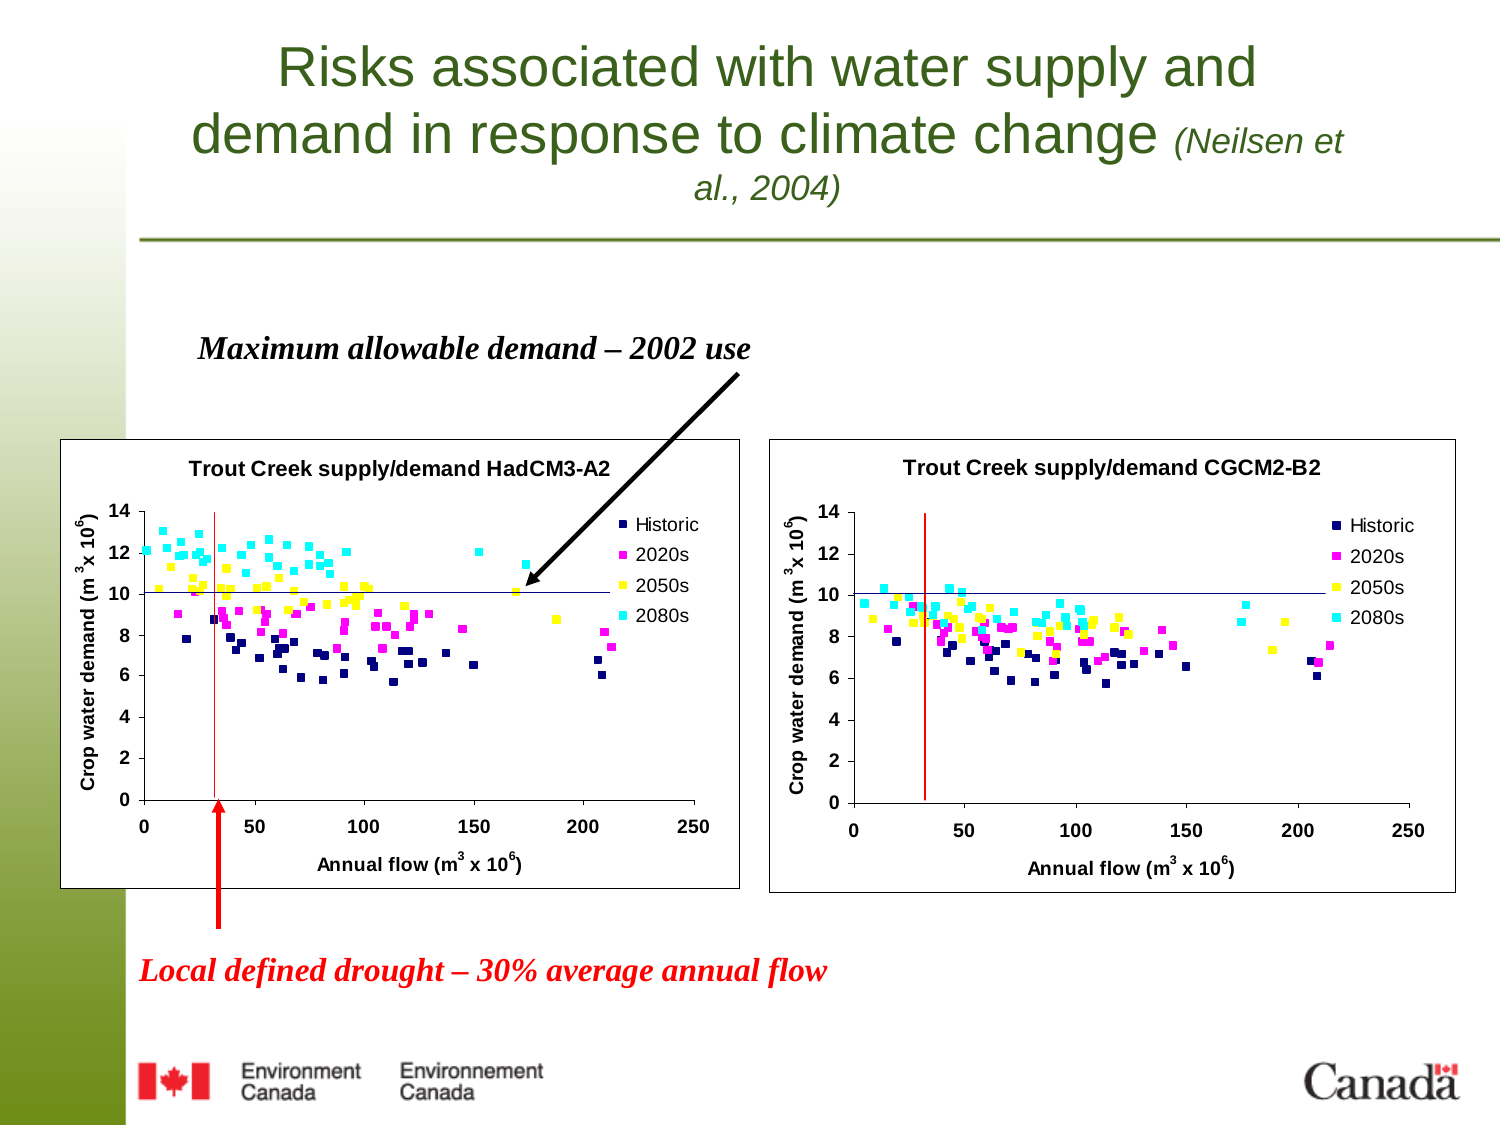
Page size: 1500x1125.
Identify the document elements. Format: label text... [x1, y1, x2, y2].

text_box Risks associated with water supply and demand in response to climate change (Neilsen et al., 2004) [170, 24, 1365, 213]
text_box Maximum allowable demand – 2002 use [183, 318, 774, 414]
text_box Local defined drought – 30% average annual flow [123, 940, 880, 996]
picture [0, 0, 1500, 1125]
